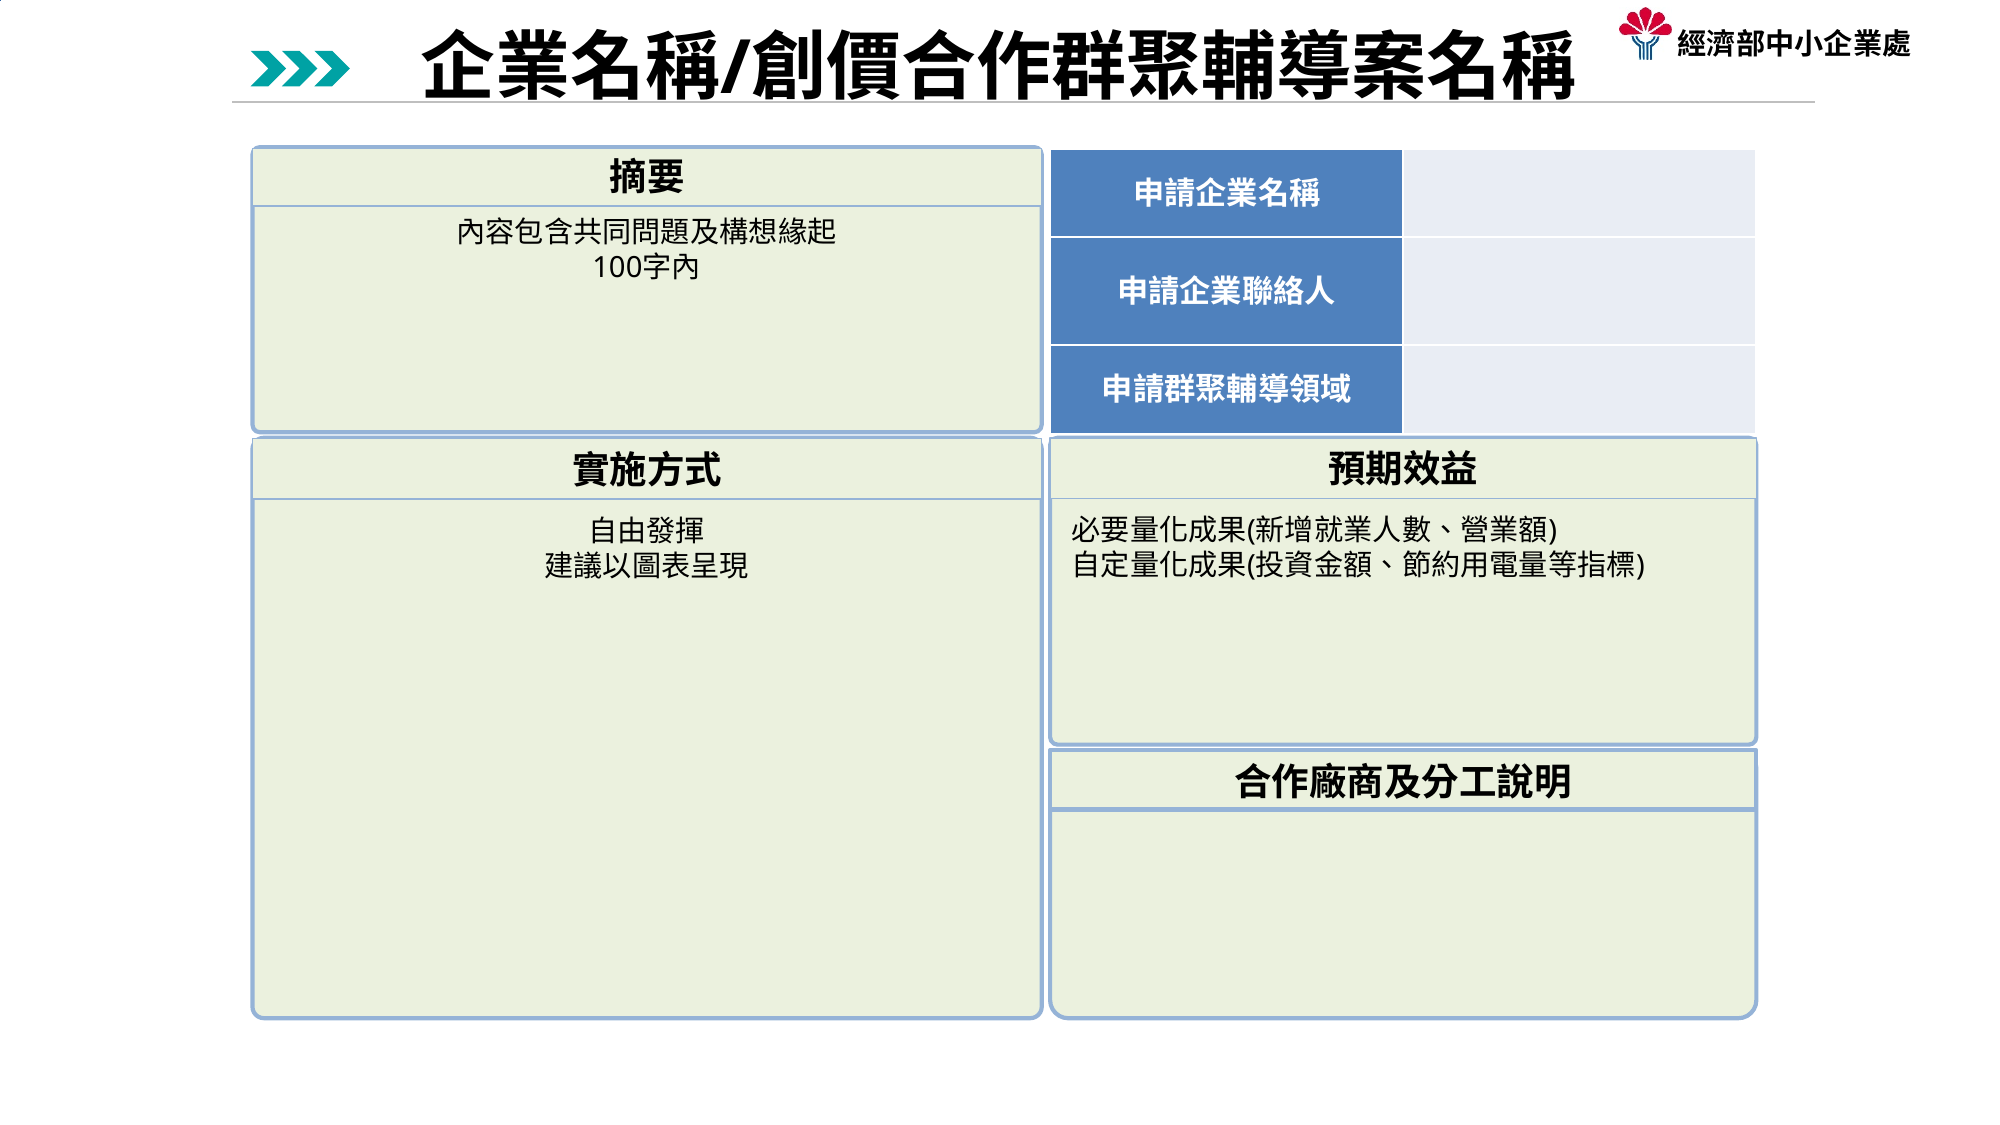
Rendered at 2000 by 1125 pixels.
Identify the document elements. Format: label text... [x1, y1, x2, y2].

text_box [252, 207, 1042, 433]
text_box 企業名稱/創價合作群聚輔導案名稱 [302, 6, 1694, 132]
text_box 實施方式 [252, 438, 1042, 499]
text_box [1050, 765, 1757, 1019]
text_box [281, 50, 302, 87]
text_box 預期效益 [1050, 437, 1757, 499]
text_box 內容包含共同問題及構想緣起 100字內 [264, 205, 1029, 292]
text_box 經濟部中小企業處 [1663, 0, 1932, 90]
text_box 摘要 [252, 148, 1042, 206]
text_box 自由發揮 建議以圖表呈現 [264, 504, 1029, 591]
text_box [1050, 499, 1757, 745]
picture [1050, 148, 1757, 434]
text_box [250, 50, 287, 87]
picture [1619, 7, 1663, 60]
text_box 必要量化成果(新增就業人數、營業額) 自定量化成果(投資金額、節約用電量等指標) [1056, 504, 1748, 590]
text_box [252, 500, 1042, 1019]
text_box 合作廠商及分工說明 [1050, 750, 1756, 810]
